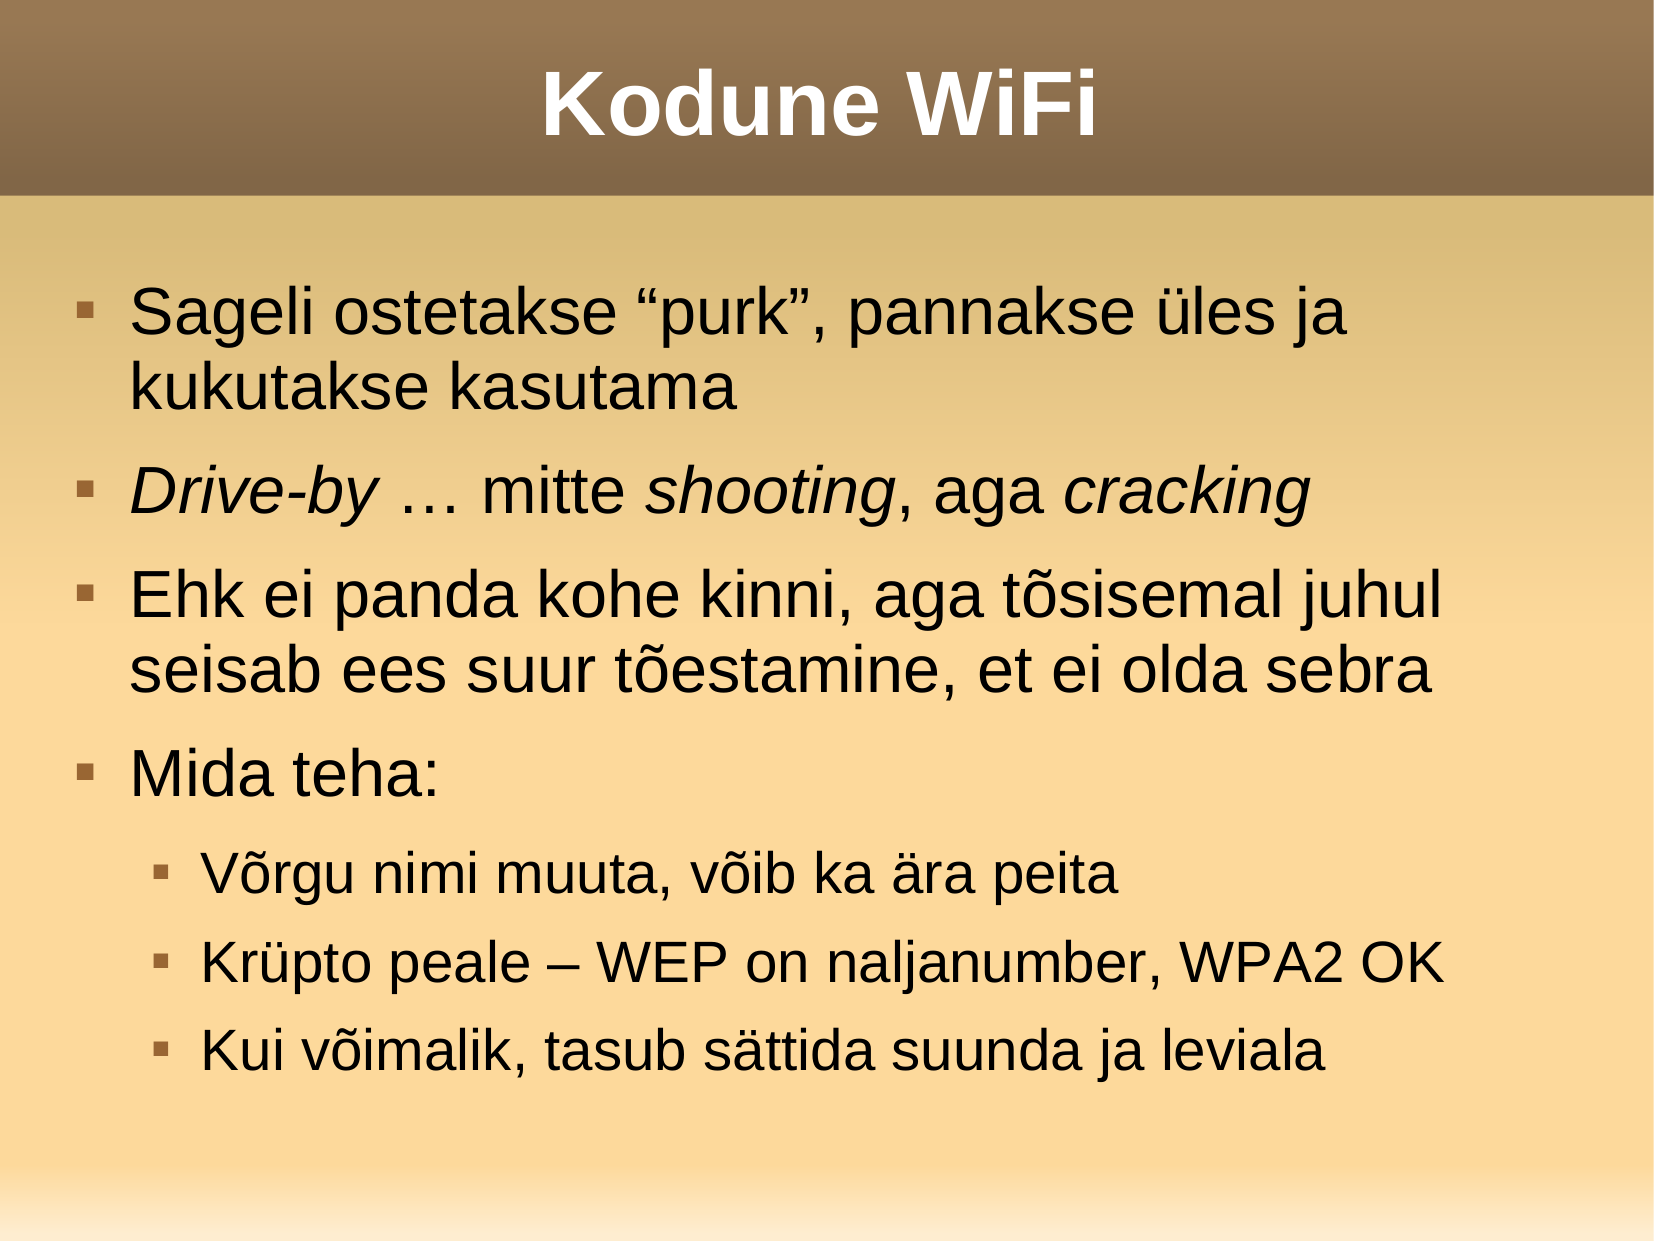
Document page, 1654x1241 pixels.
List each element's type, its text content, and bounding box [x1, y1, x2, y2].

title Kodune WiFi [76, 0, 1565, 208]
picture [0, 0, 1654, 1241]
list Sageli ostetakse “purk”, pannakse üles ja kukutakse kasutama Drive-by … mitte shooting, aga cracking Ehk ei panda kohe kinni, aga tõsisemal juhul seisab ees suur tõestamine, et ei olda sebra Mida teha: Võrgu nimi muuta, võib ka ära peita Krüpto peale – WEP on naljanumber, WPA2 OK Kui võimalik, tasub sättida suunda ja leviala [59, 274, 1548, 1093]
